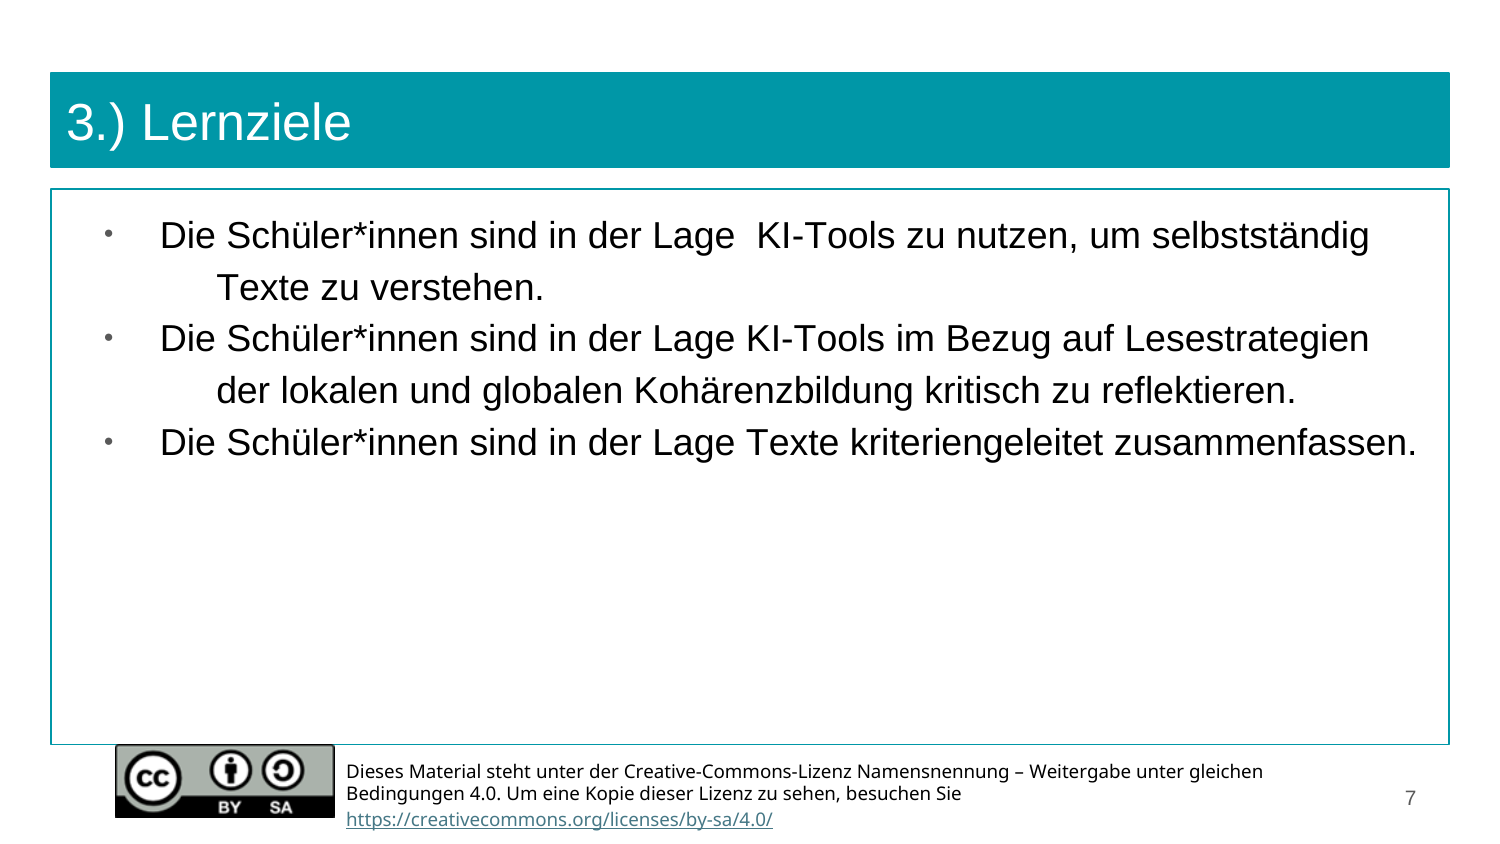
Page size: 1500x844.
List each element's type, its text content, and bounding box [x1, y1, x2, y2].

text_box Dieses Material steht unter der Creative-Commons-Lizenz Namensnennung – Weitergabe unter gleichen Bedingungen 4.0. Um eine Kopie dieser Lizenz zu sehen, besuchen Sie https://creativecommons.org/licenses/by-sa/4.0/ [331, 744, 1401, 820]
text_box [1389, 764, 1480, 830]
picture [115, 745, 335, 818]
title 3.) Lernziele [51, 72, 1449, 167]
list Die Schüler*innen sind in der Lage KI-Tools zu nutzen, um selbstständig Texte zu verstehen. Die Schüler*innen sind in der Lage KI-Tools im Bezug auf Lesestrategien der lokalen und globalen Kohärenzbildung kritisch zu reflektieren. Die Schüler*innen sind in der Lage Texte kriteriengeleitet zusammenfassen. [51, 189, 1449, 745]
